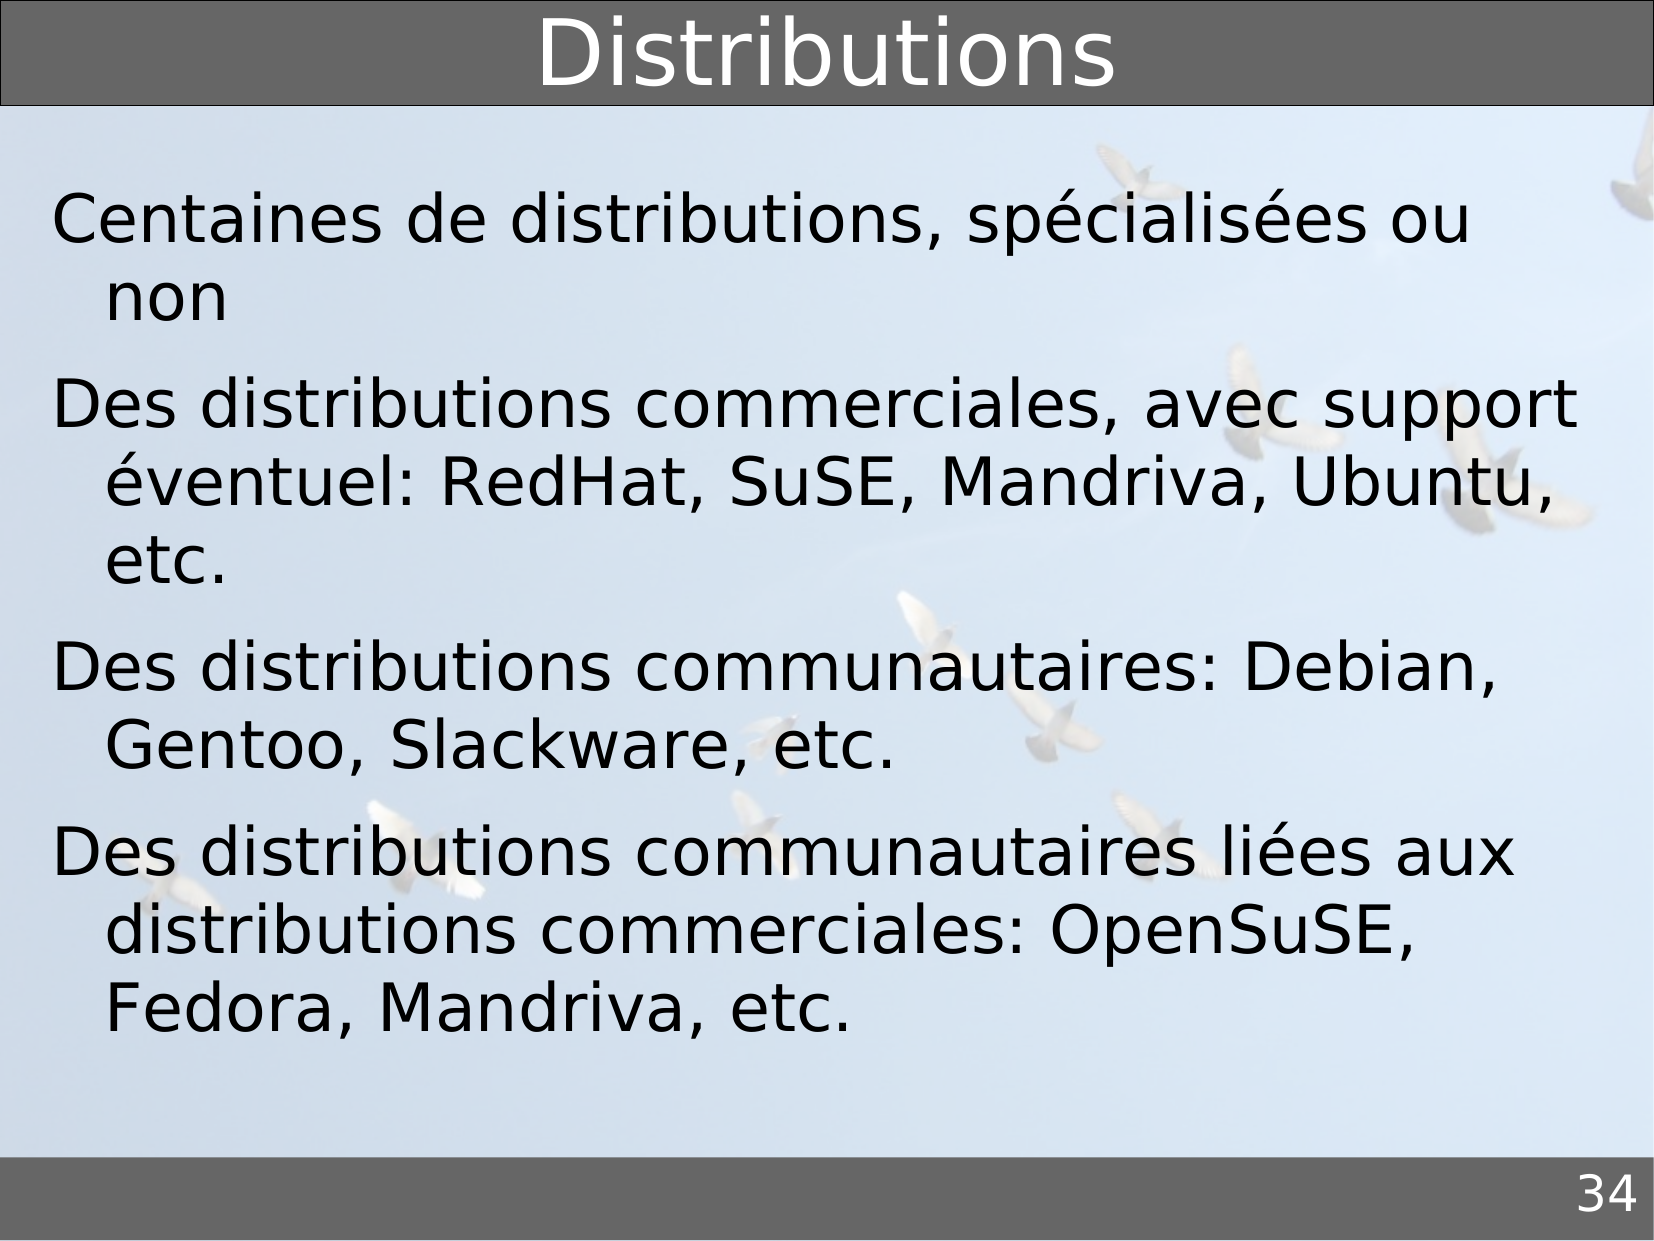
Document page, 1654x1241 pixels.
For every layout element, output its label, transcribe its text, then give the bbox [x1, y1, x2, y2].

title Distributions [0, 0, 1654, 108]
list Centaines de distributions, spécialisées ou non Des distributions commerciales, avec support éventuel: RedHat, SuSE, Mandriva, Ubuntu, etc. Des distributions communautaires: Debian, Gentoo, Slackware, etc. Des distributions communautaires liées aux distributions commerciales: OpenSuSE, Fedora, Mandriva, etc. [33, 180, 1606, 1086]
